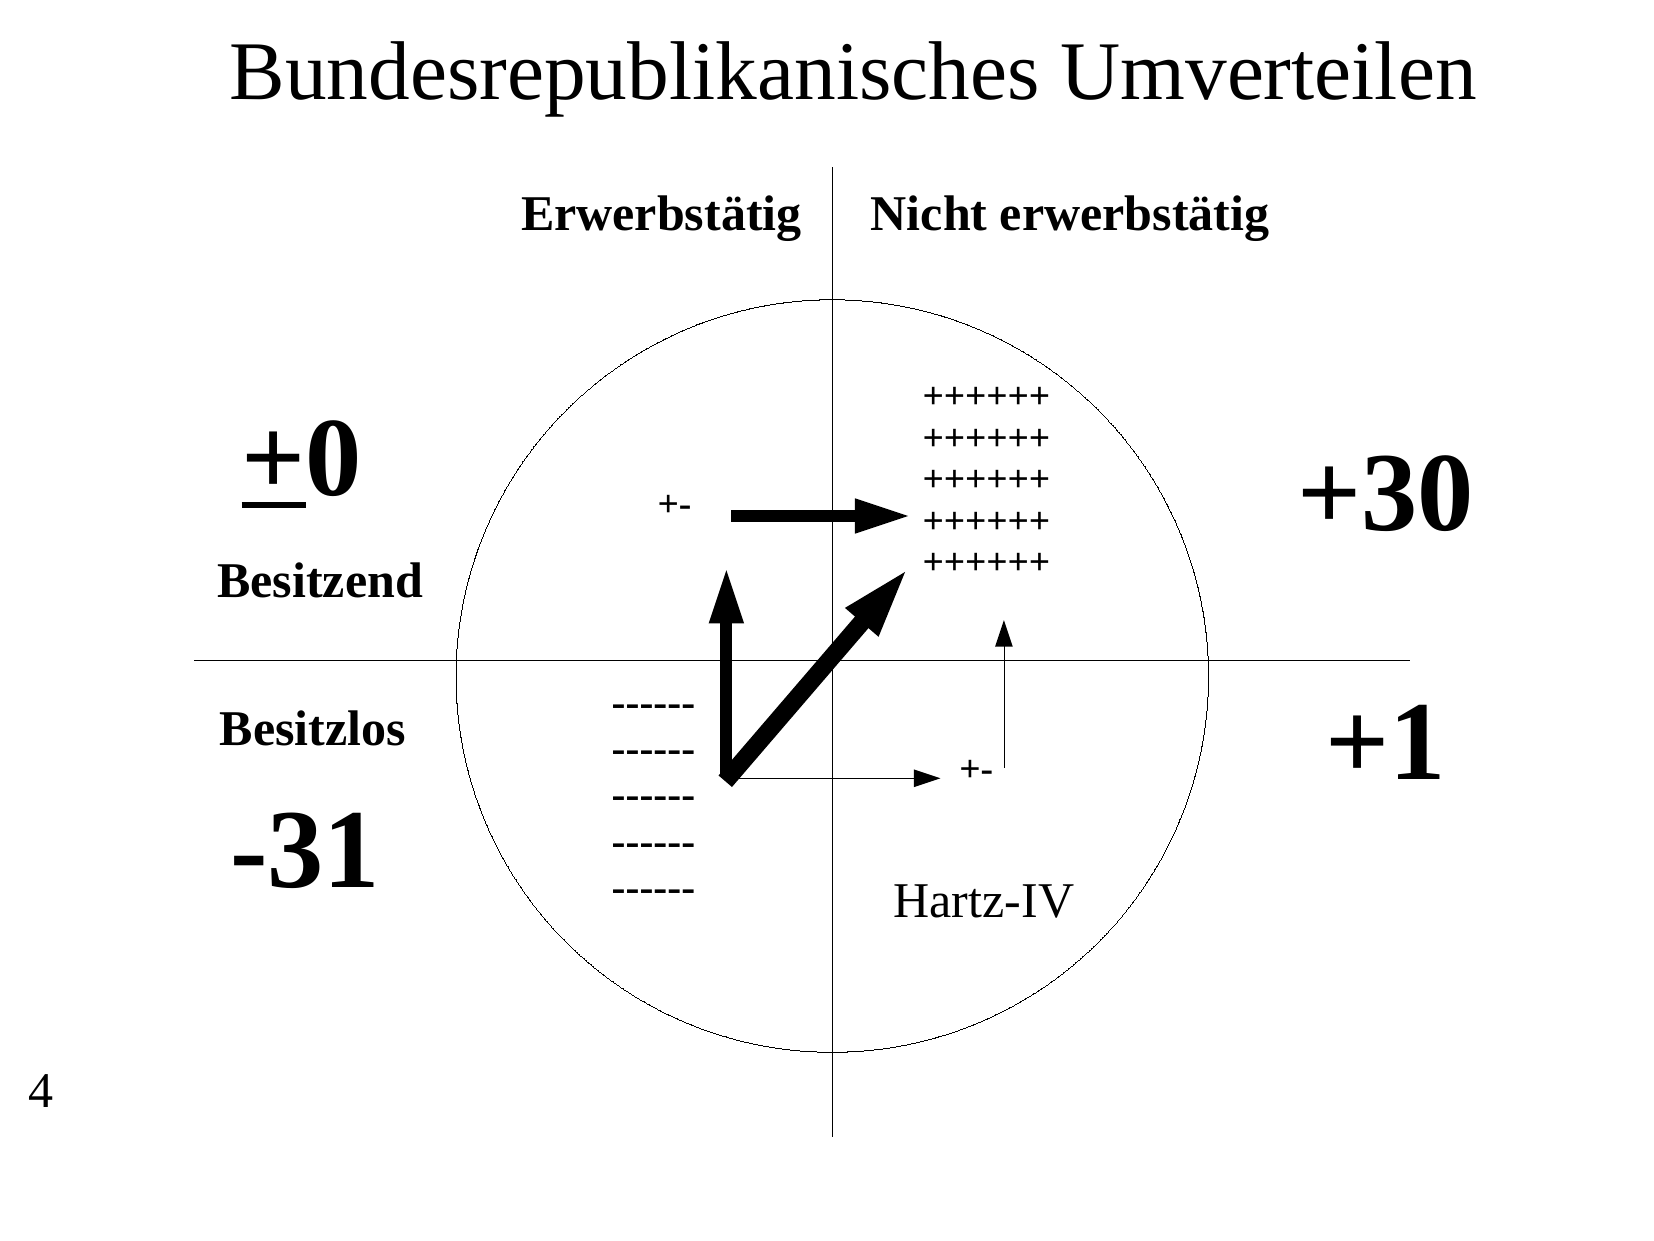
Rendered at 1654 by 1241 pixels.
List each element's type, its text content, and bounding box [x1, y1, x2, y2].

text_box ------ ------ ------ ------ ------ [611, 679, 700, 961]
text_box Erwerbstätig [521, 185, 805, 252]
text_box Besitzend [217, 552, 425, 619]
text_box Nicht erwerbstätig [870, 186, 1274, 252]
text_box +- [657, 483, 704, 533]
text_box <Nummer> [28, 1062, 264, 1124]
text_box +0 [241, 395, 364, 544]
text_box Hartz-IV [893, 872, 1077, 934]
text_box -31 [229, 787, 382, 936]
text_box Besitzlos [220, 700, 407, 767]
text_box Bundesrepublikanisches Umverteilen [229, 25, 1501, 127]
text_box +30 +1 [1297, 430, 1476, 876]
text_box +- [959, 747, 997, 798]
text_box ++++++ ++++++ ++++++ ++++++ ++++++ [922, 375, 1056, 633]
